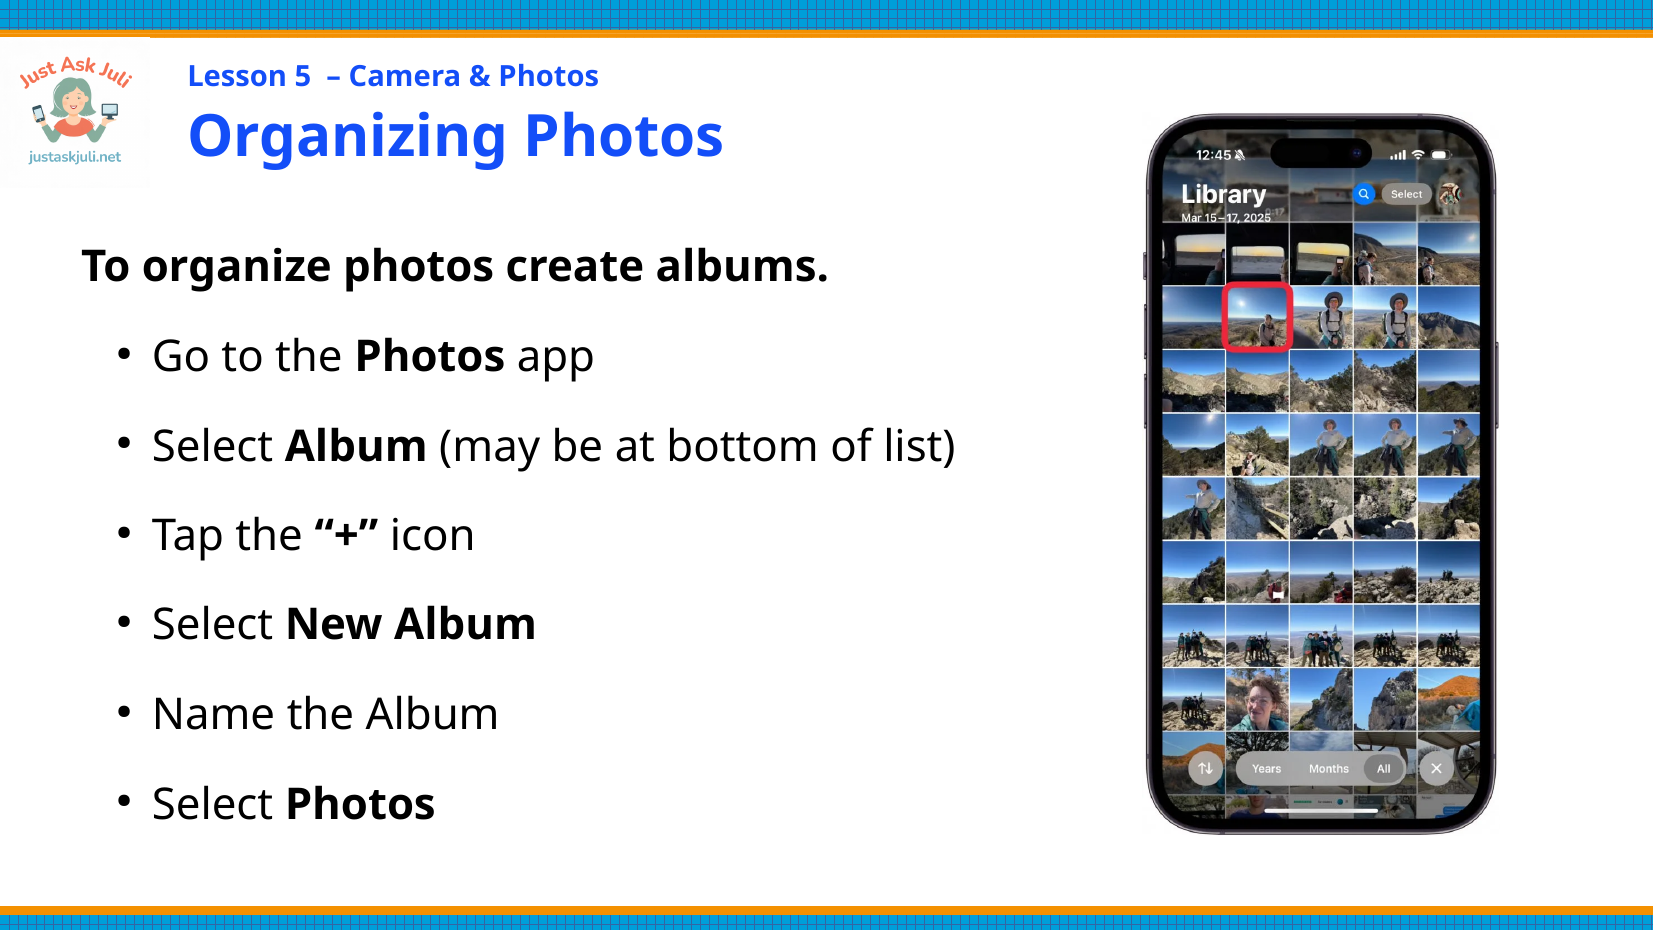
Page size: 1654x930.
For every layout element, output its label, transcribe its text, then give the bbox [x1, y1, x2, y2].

text_box Lesson 5 – Camera & Photos Organizing Photos [187, 37, 1238, 192]
picture [0, 37, 150, 188]
picture [1142, 112, 1500, 836]
text_box To organize photos create albums. Go to the Photos app Select Album (may be at bottom of list) Tap the “+” icon Select New Album Name the Album Select Photos [74, 235, 1013, 832]
